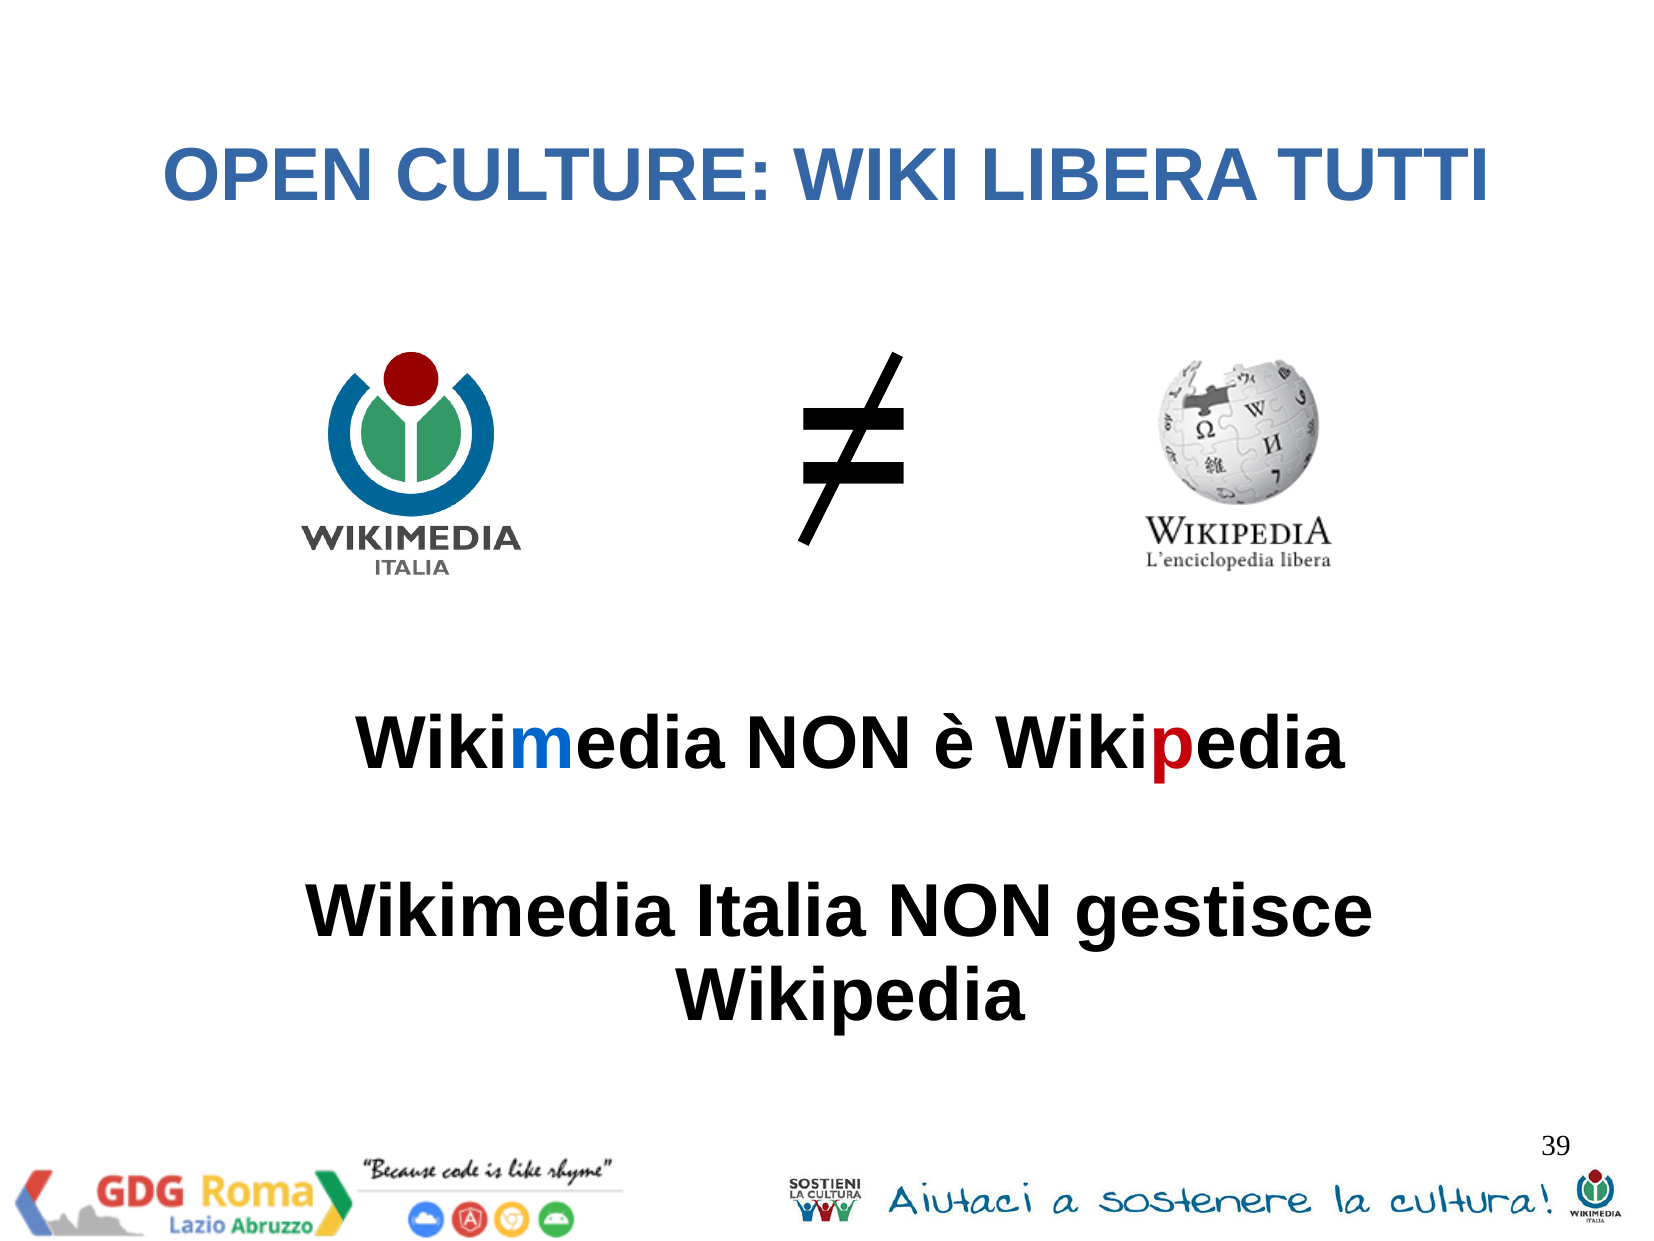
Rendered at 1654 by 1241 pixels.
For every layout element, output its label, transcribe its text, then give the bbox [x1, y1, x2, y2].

subtitle Wikimedia NON è Wikipedia Wikimedia Italia NON gestisce Wikipedia [94, 614, 1607, 1123]
text_box = [696, 331, 1010, 555]
picture [11, 1155, 626, 1241]
title OPEN CULTURE: WIKI LIBERA TUTTI [11, 17, 1642, 249]
picture [287, 341, 537, 591]
picture [772, 1163, 1648, 1233]
picture [1133, 336, 1345, 579]
